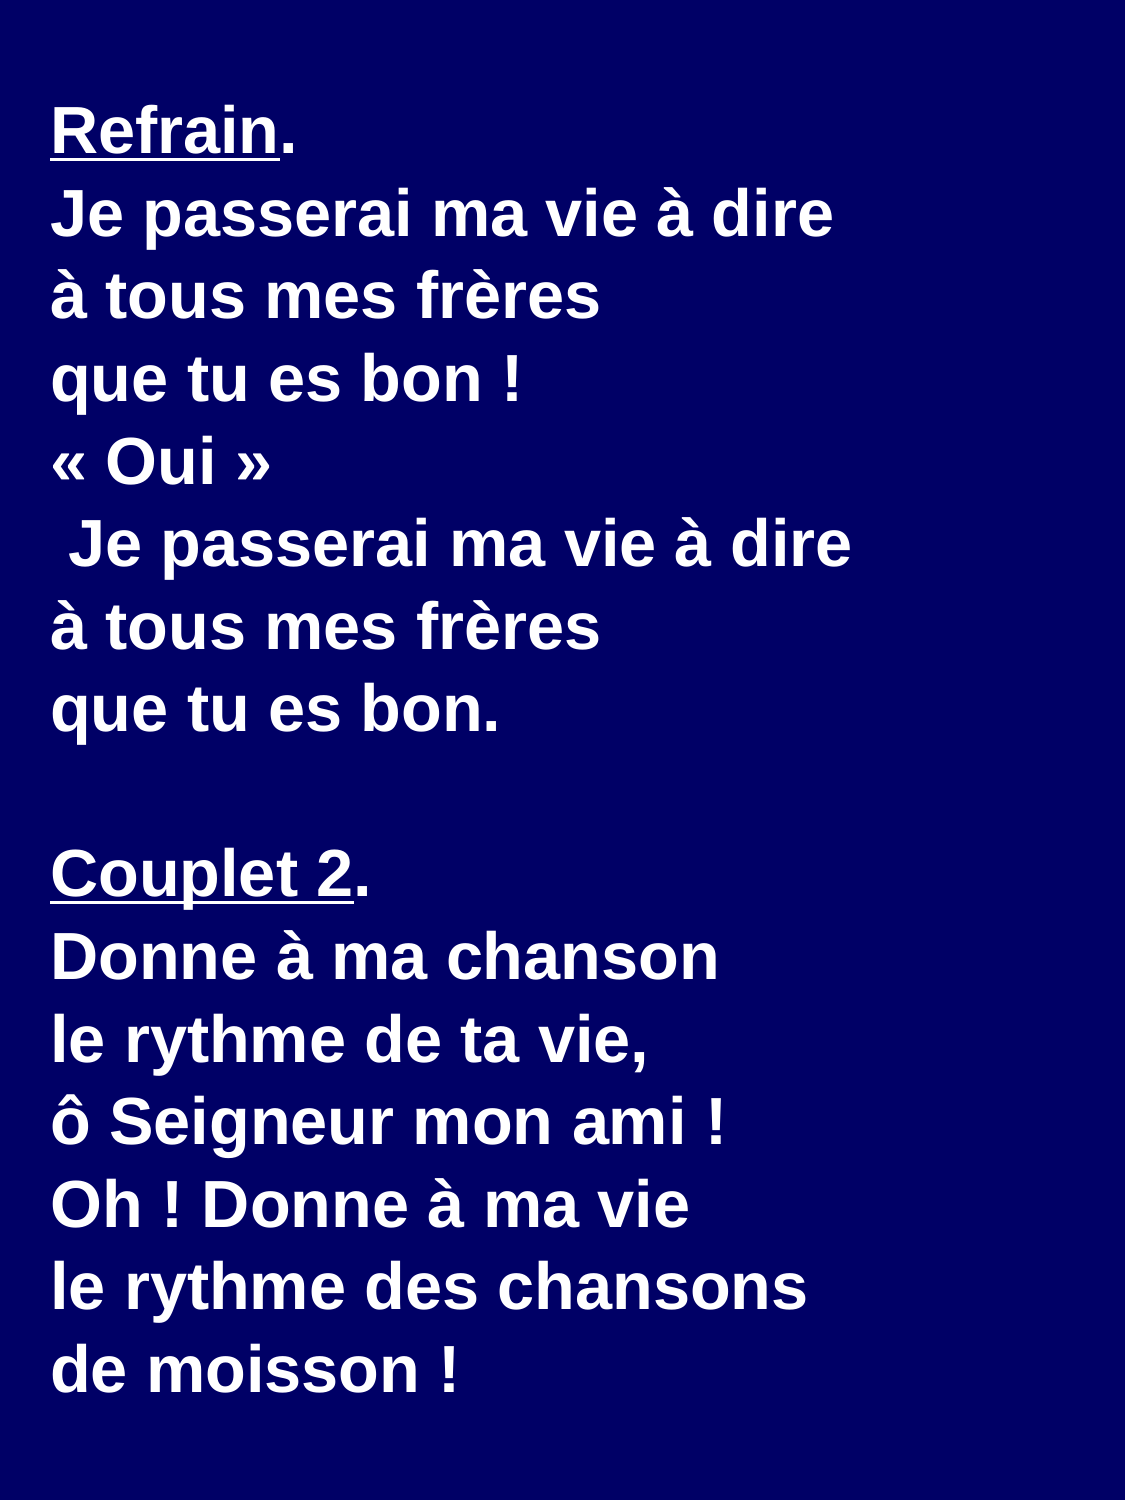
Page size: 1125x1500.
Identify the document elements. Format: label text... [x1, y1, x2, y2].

text_box Refrain. Je passerai ma vie à dire à tous mes frères que tu es bon ! « Oui » Je passerai ma vie à dire à tous mes frères que tu es bon. Couplet 2. Donne à ma chanson le rythme de ta vie, ô Seigneur mon ami ! Oh ! Donne à ma vie le rythme des chansons de moisson ! [35, 79, 1118, 1414]
